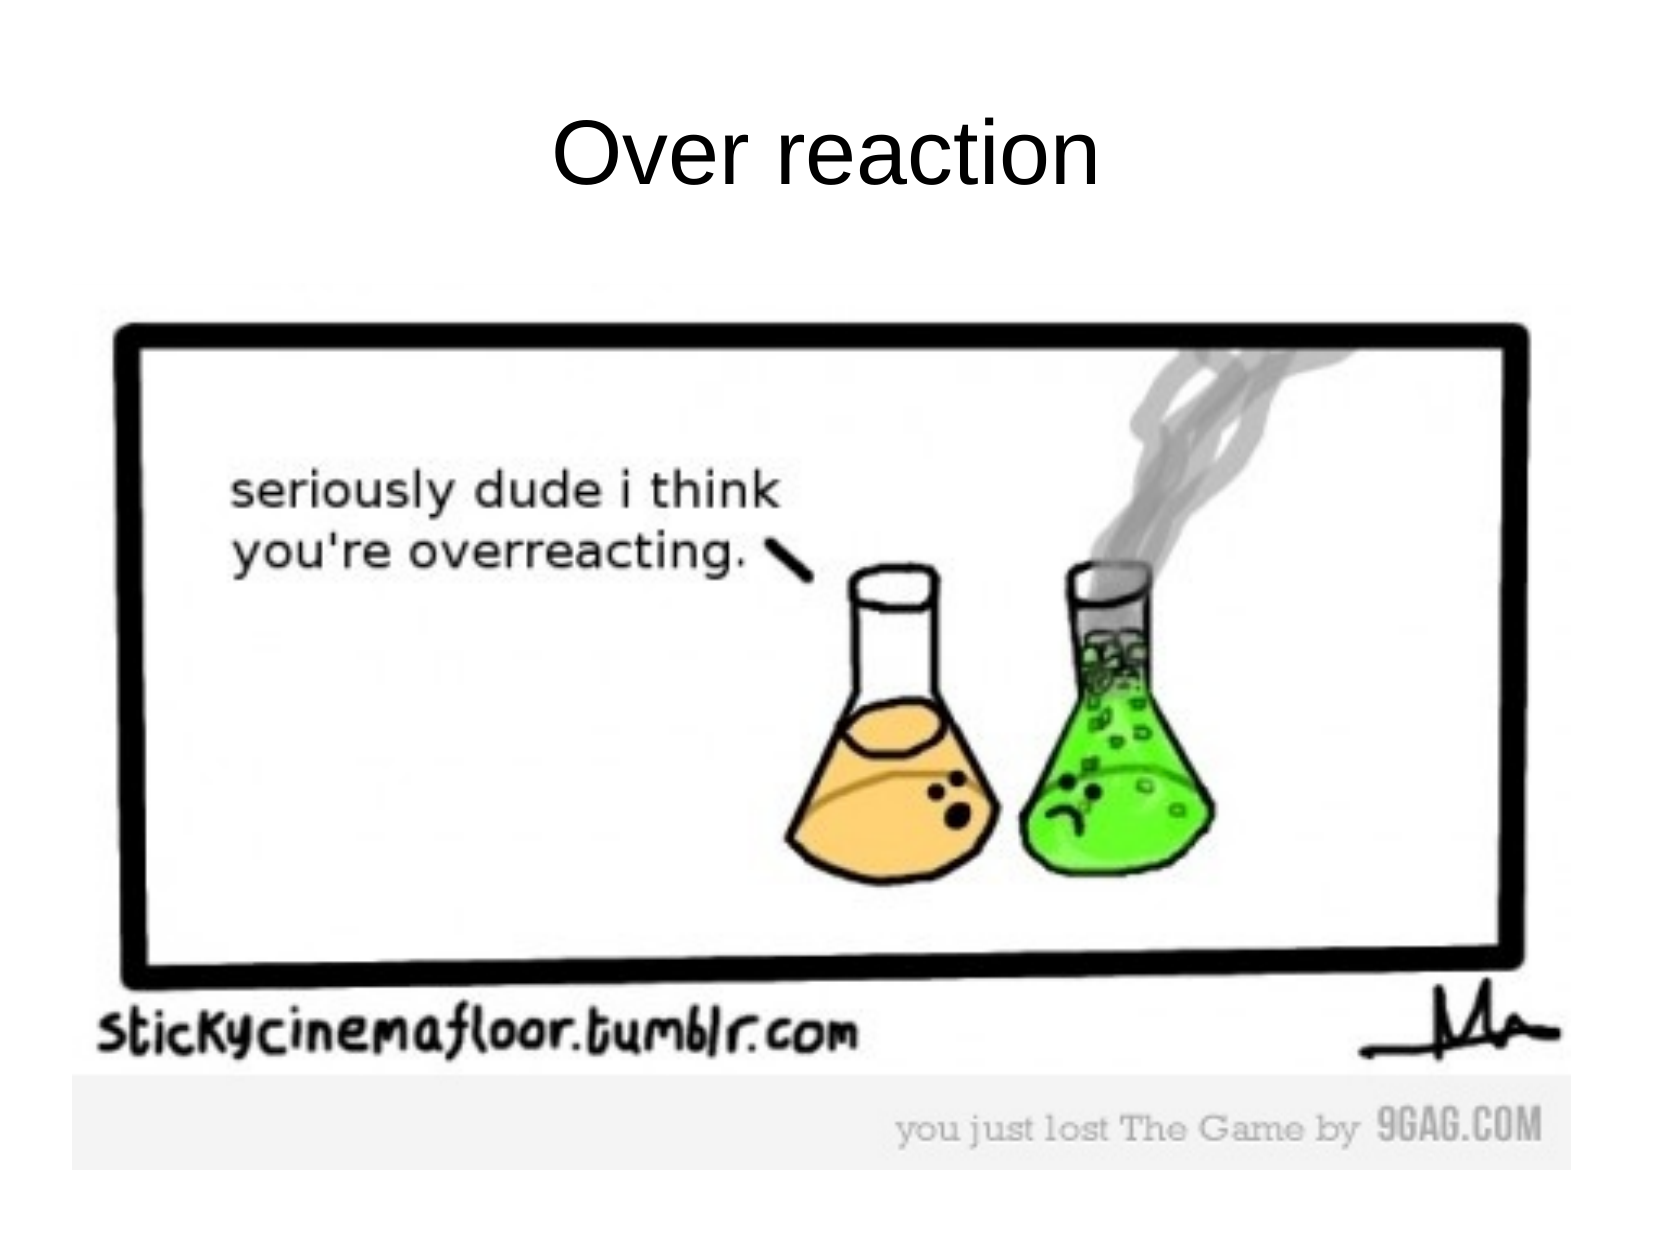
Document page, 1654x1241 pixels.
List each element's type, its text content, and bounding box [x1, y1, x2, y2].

title Over reaction [82, 49, 1571, 257]
picture [72, 283, 1571, 1170]
